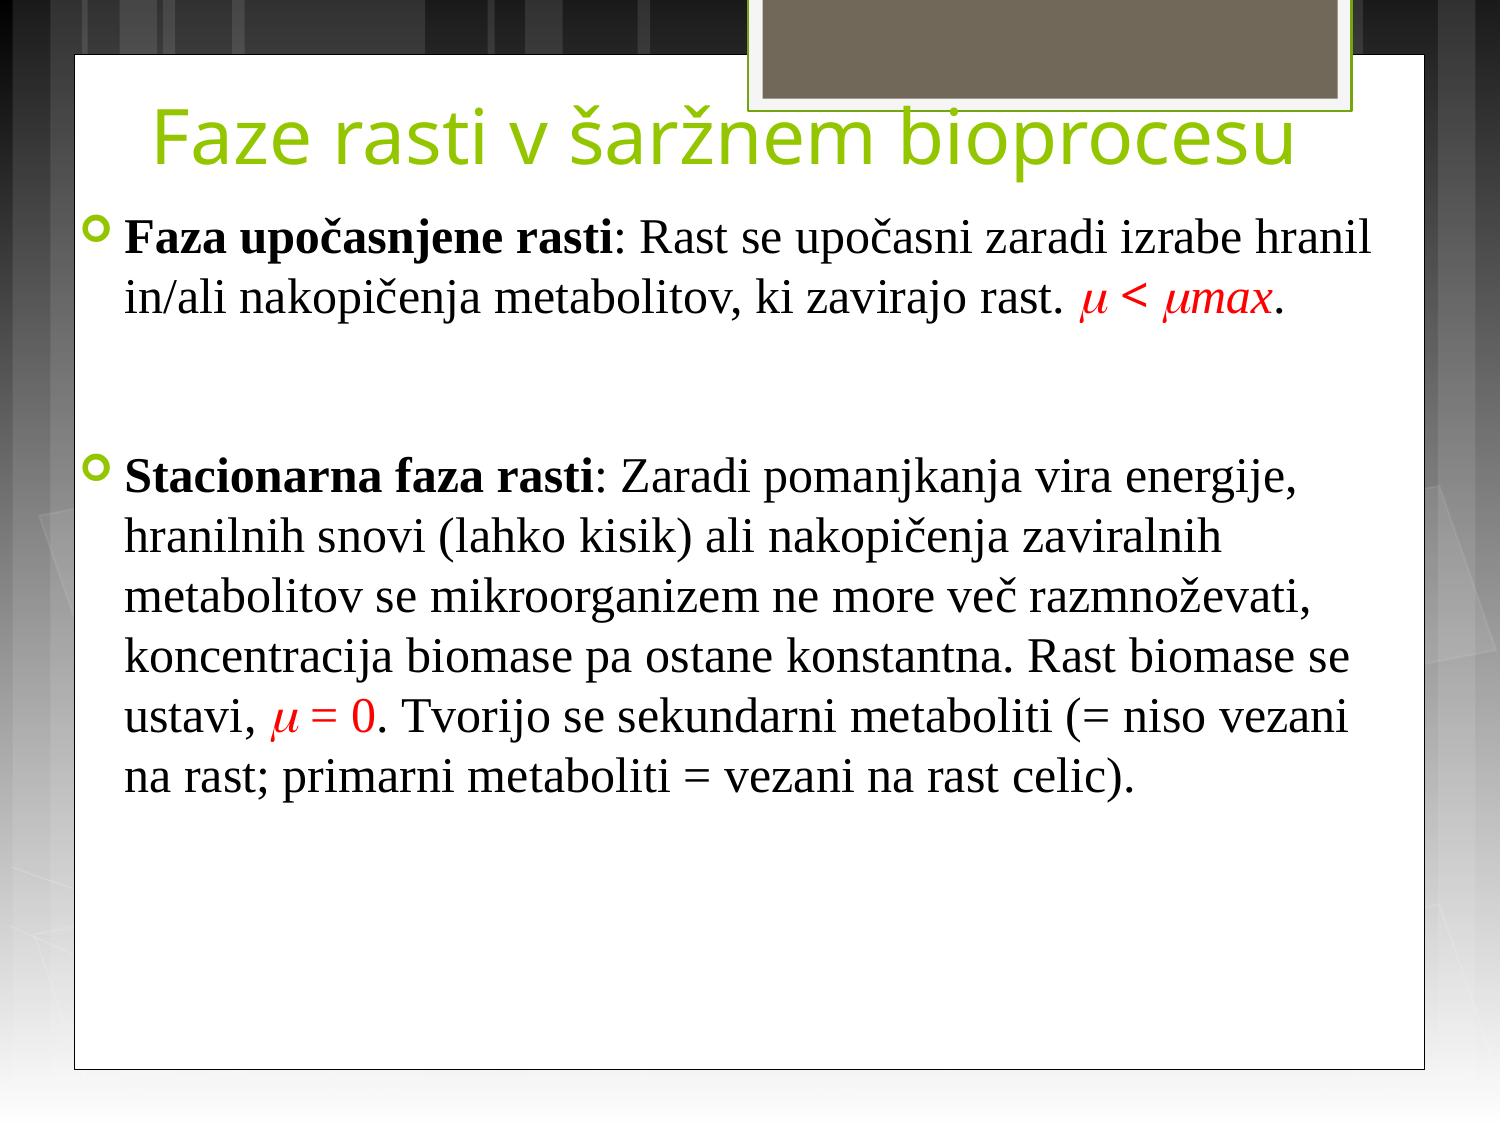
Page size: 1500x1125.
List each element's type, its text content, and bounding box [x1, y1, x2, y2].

title Faze rasti v šaržnem bioprocesu [135, 0, 1363, 188]
list Faza upočasnjene rasti: Rast se upočasni zaradi izrabe hranil in/ali nakopičenja metabolitov, ki zavirajo rast.  < max. Stacionarna faza rasti: Zaradi pomanjkanja vira energije, hranilnih snovi (lahko kisik) ali nakopičenja zaviralnih metabolitov se mikroorganizem ne more več razmnoževati, koncentracija biomase pa ostane konstantna. Rast biomase se ustavi,  = 0. Tvorijo se sekundarni metaboliti (= niso vezani na rast; primarni metaboliti = vezani na rast celic). [53, 196, 1407, 1125]
